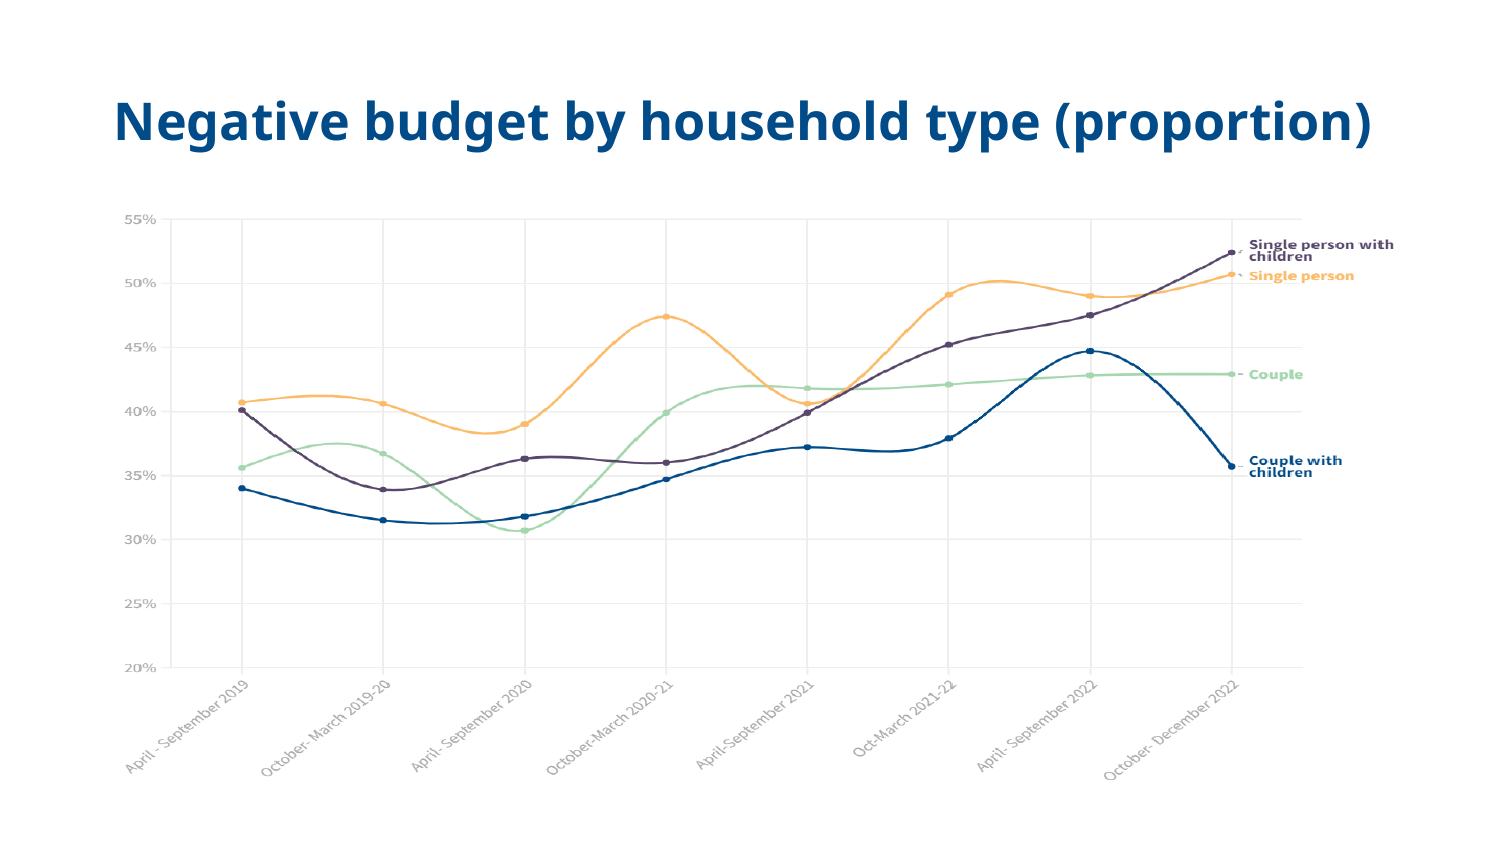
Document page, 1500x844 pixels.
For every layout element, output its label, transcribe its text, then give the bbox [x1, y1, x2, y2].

title Negative budget by household type (proportion) [98, 72, 1396, 174]
picture [87, 204, 1396, 786]
